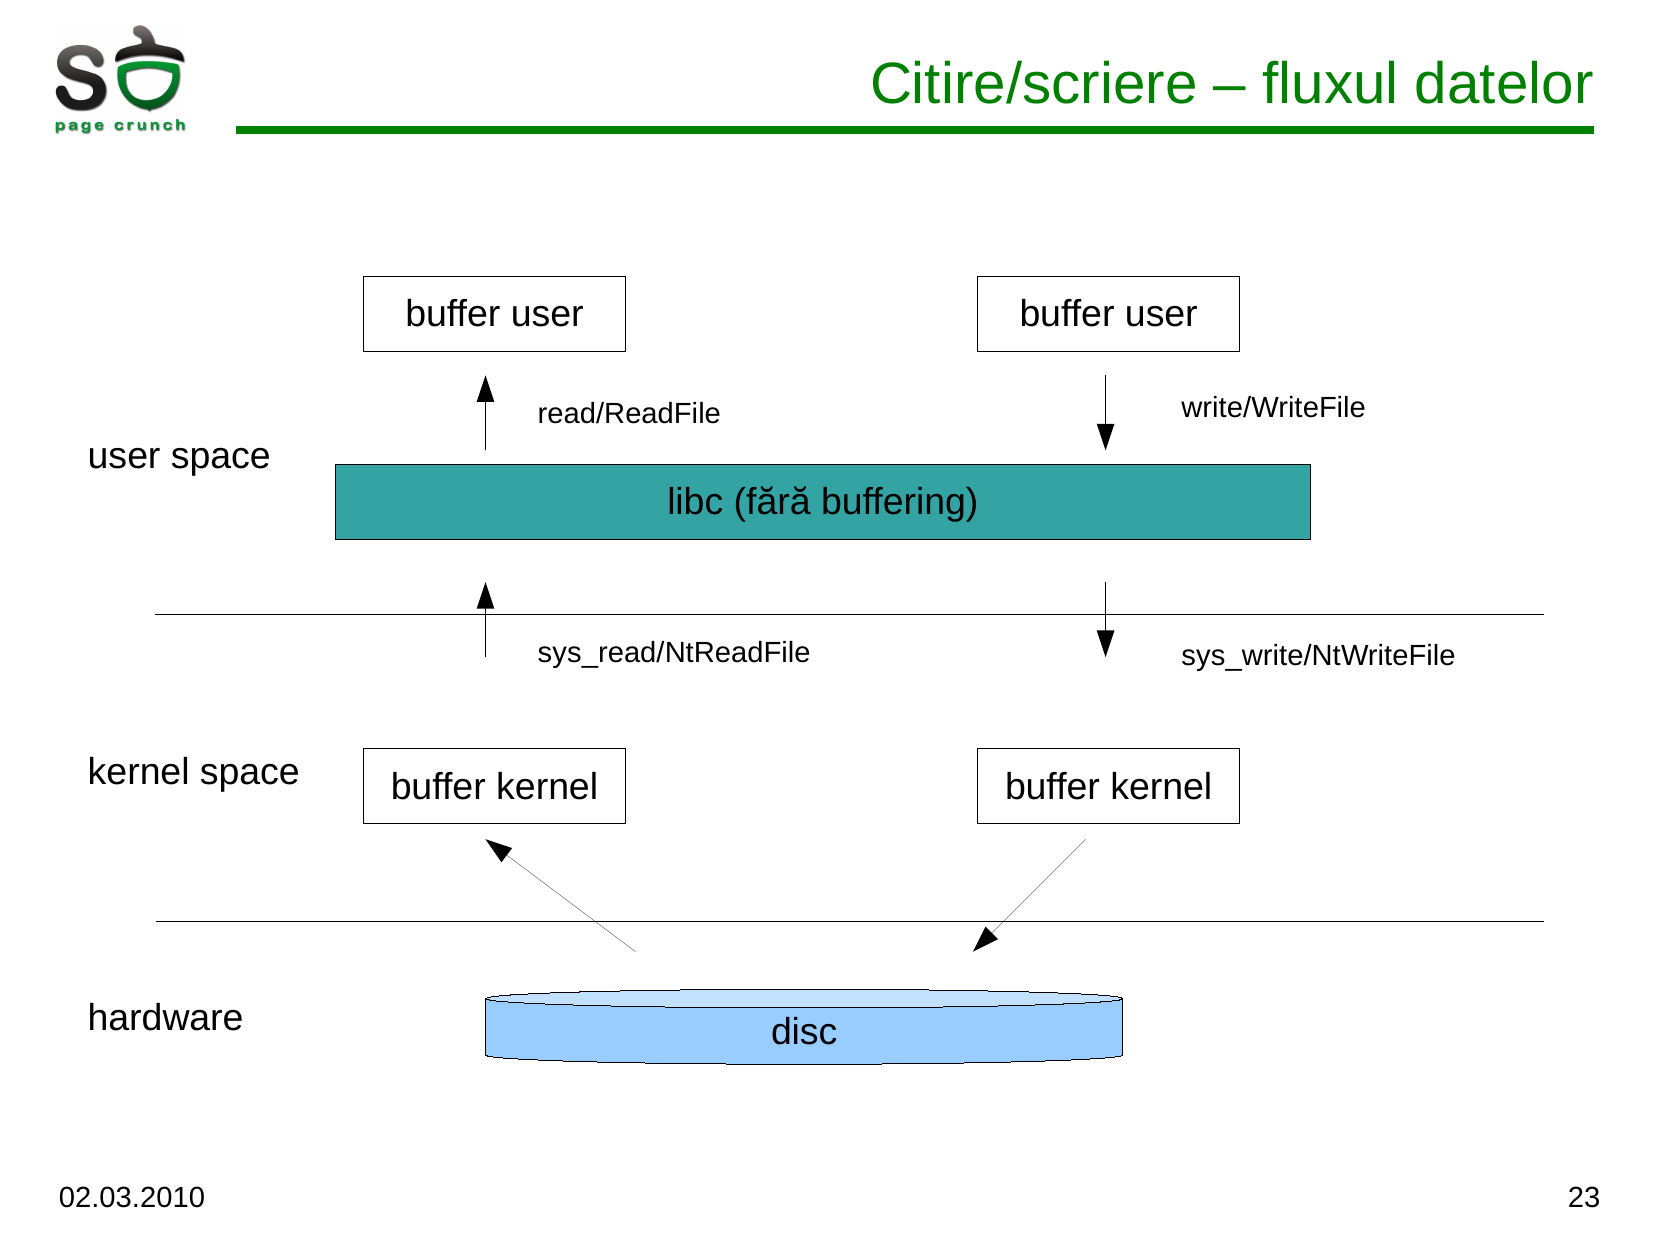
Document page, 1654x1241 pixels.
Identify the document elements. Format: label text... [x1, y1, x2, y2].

text_box libc (fără buffering) [335, 464, 1311, 540]
text_box hardware [72, 989, 336, 1047]
text_box buffer kernel [363, 748, 626, 824]
text_box buffer user [977, 276, 1240, 352]
text_box sys_read/NtReadFile [522, 628, 857, 676]
text_box sys_write/NtWriteFile [1166, 631, 1498, 679]
text_box buffer user [363, 276, 626, 352]
text_box kernel space [72, 743, 373, 801]
text_box buffer kernel [977, 748, 1240, 824]
picture [53, 23, 188, 136]
title Citire/scriere – fluxul datelor [236, 49, 1595, 119]
text_box write/WriteFile [1166, 383, 1467, 431]
text_box user space [72, 426, 373, 484]
text_box read/ReadFile [522, 389, 823, 437]
text_box disc [485, 999, 1123, 1065]
